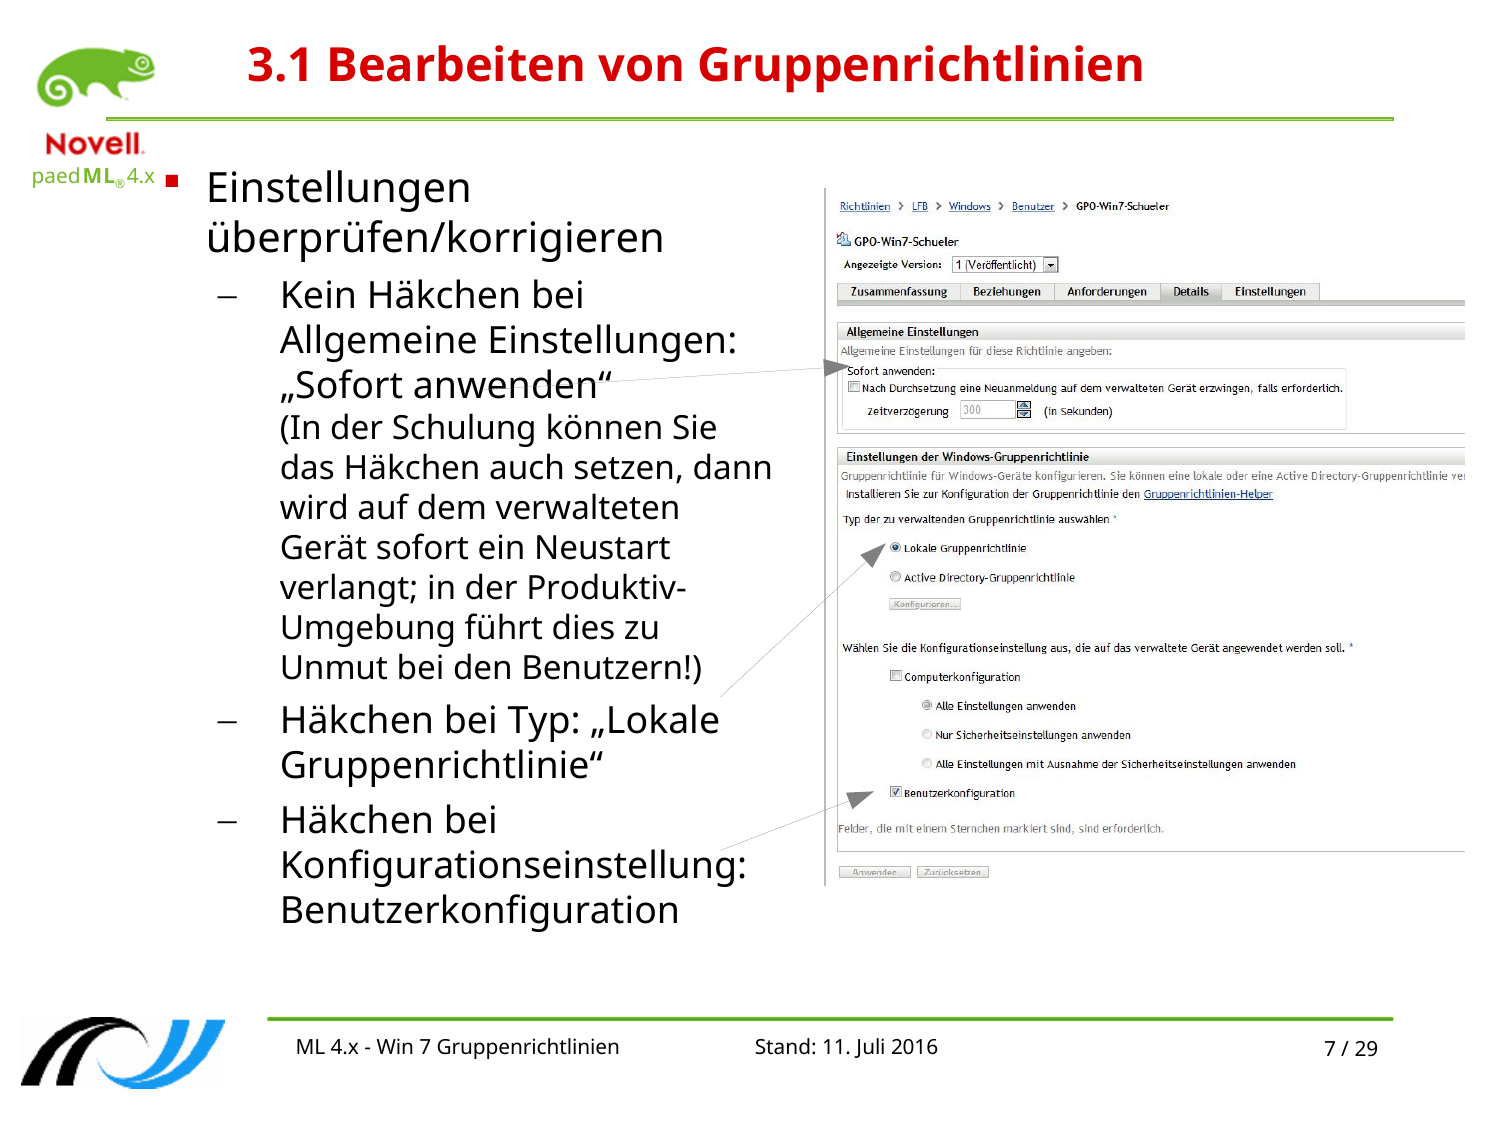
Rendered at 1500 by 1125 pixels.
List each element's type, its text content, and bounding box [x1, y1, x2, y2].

picture [21, 1017, 225, 1089]
picture [824, 188, 1465, 886]
picture [24, 32, 167, 175]
title 3.1 Bearbeiten von Gruppenrichtlinien [232, 12, 1388, 113]
list Einstellungen überprüfen/korrigieren Kein Häkchen bei Allgemeine Einstellungen: „Sofort anwenden“ (In der Schulung können Sie das Häkchen auch setzen, dann wird auf dem verwalteten Gerät sofort ein Neustart verlangt; in der Produktiv-Umgebung führt dies zu Unmut bei den Benutzern!) Häkchen bei Typ: „Lokale Gruppenrichtlinie“ Häkchen bei Konfigurationseinstellung: Benutzerkonfiguration [147, 153, 792, 957]
